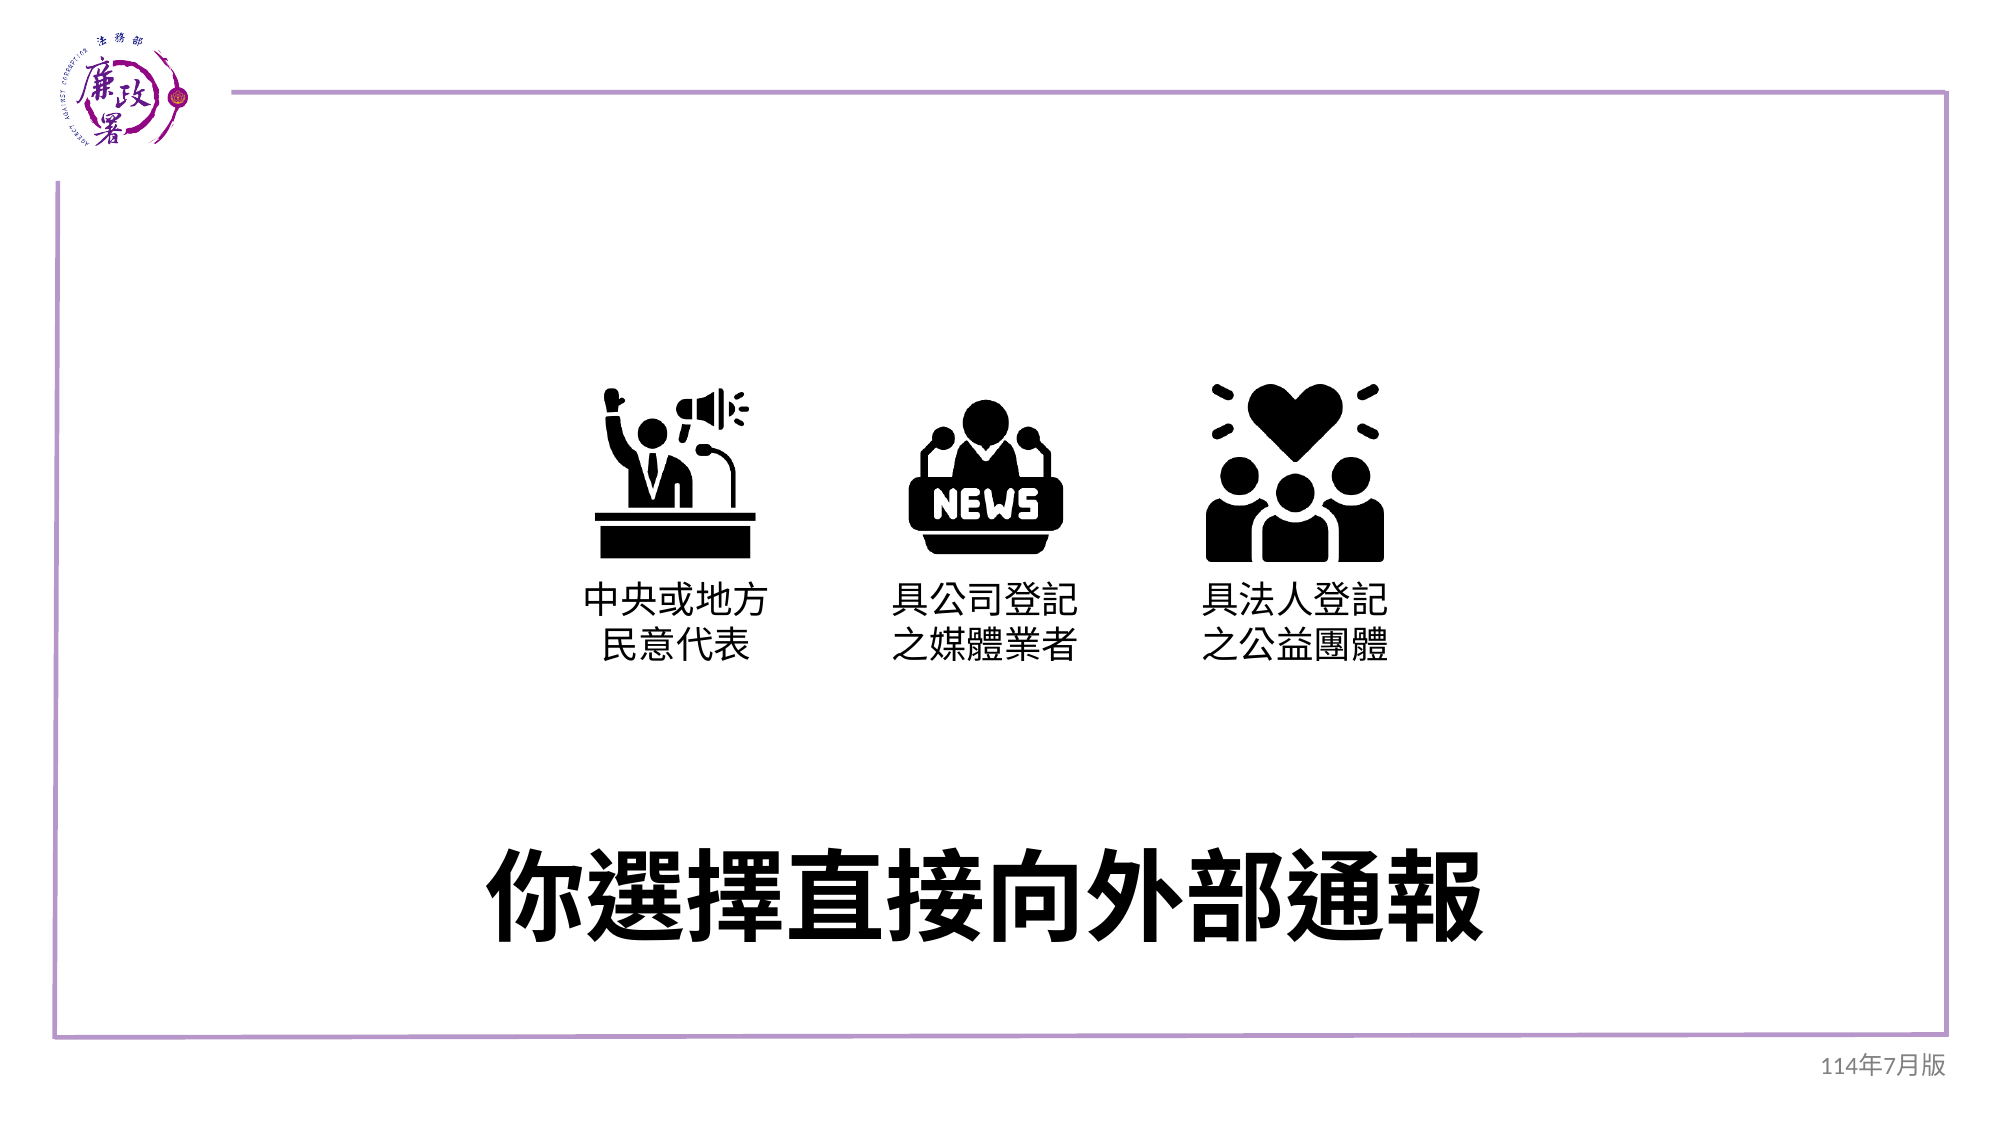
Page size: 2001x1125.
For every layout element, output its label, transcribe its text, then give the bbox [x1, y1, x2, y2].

text_box 具法人登記 之公益團體 [1186, 568, 1404, 674]
picture [1206, 384, 1384, 562]
picture [60, 32, 188, 146]
text_box 中央或地方 民意代表 [567, 568, 785, 674]
text_box 你選擇直接向外部通報 [470, 826, 1501, 962]
text_box 具公司登記 之媒體業者 [876, 568, 1095, 674]
picture [893, 384, 1078, 568]
picture [586, 384, 764, 562]
